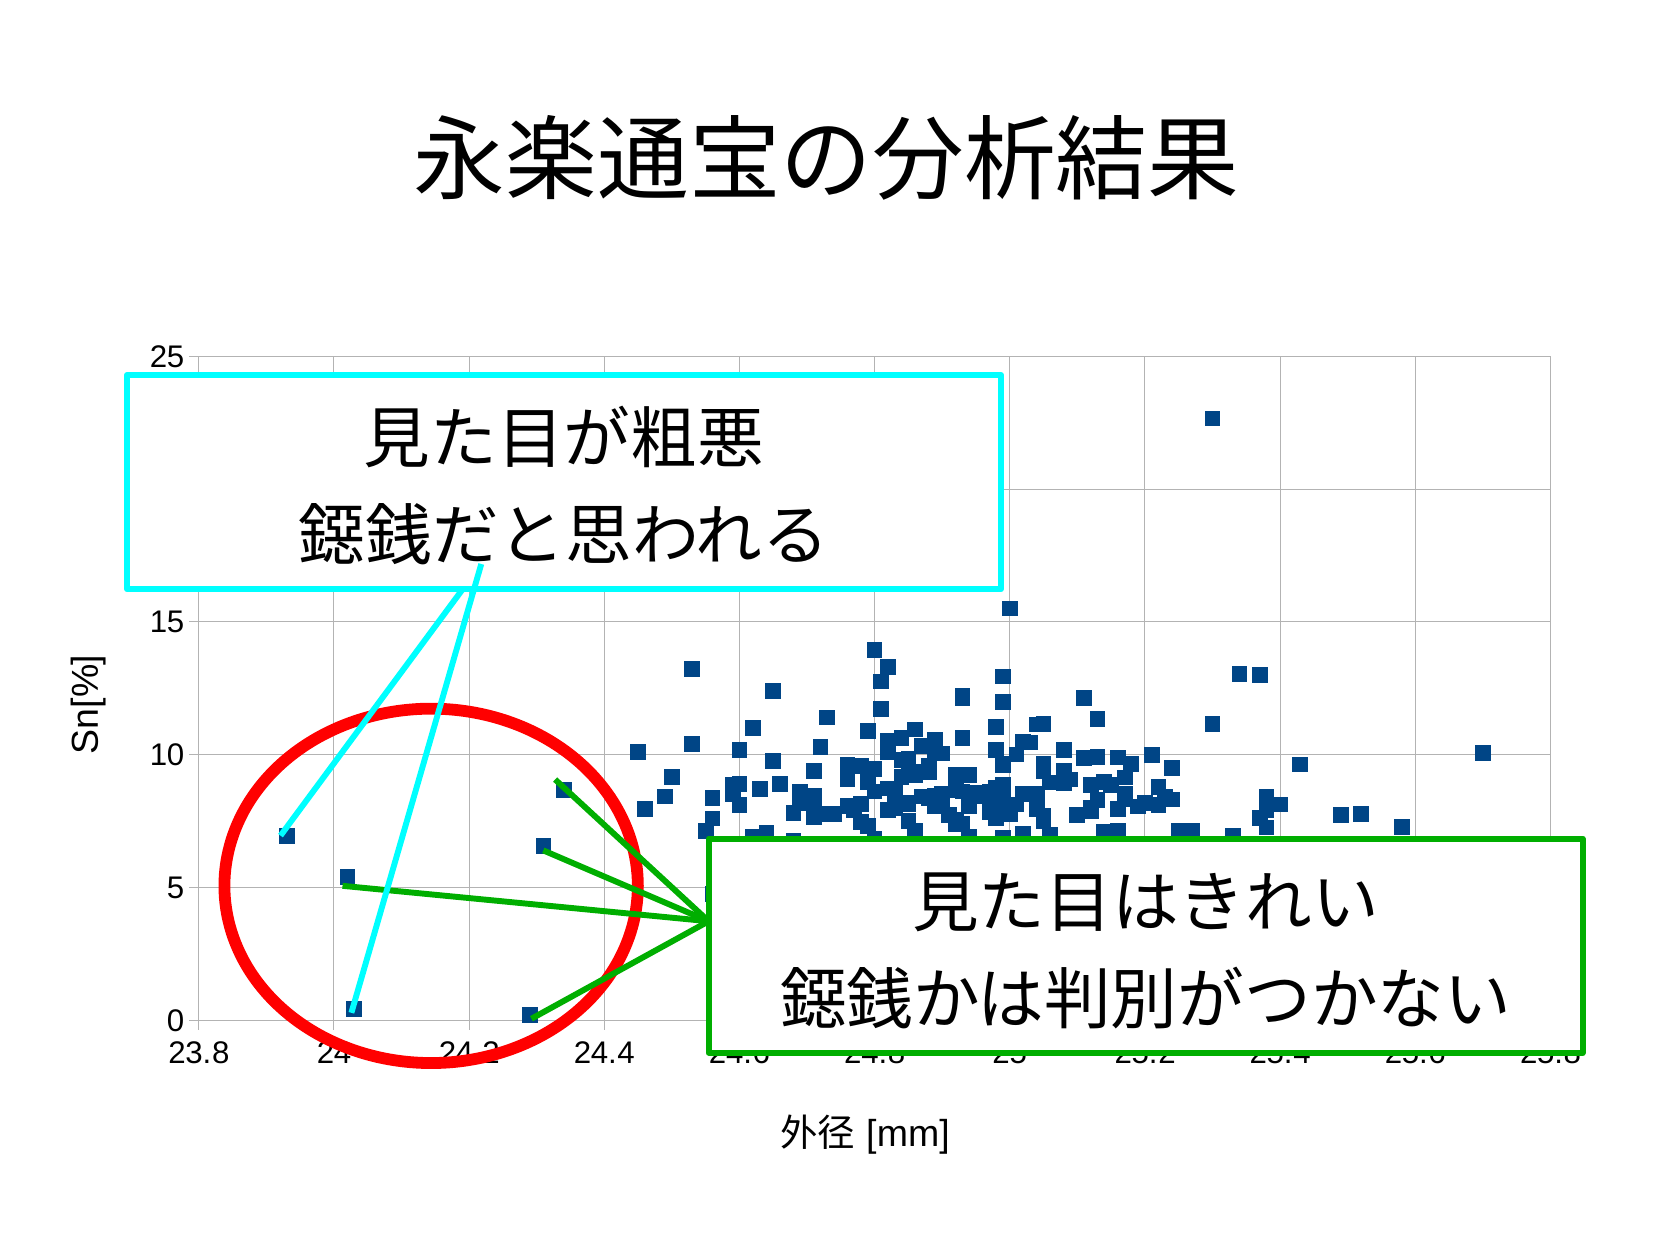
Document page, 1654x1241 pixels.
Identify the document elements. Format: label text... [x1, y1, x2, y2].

text_box 見た目はきれい 鐚銭かは判別がつかない [708, 838, 1583, 1034]
title 永楽通宝の分析結果 [82, 49, 1571, 249]
chart [5, 249, 1636, 1241]
text_box 見た目が粗悪 鐚銭だと思われる [126, 375, 1001, 570]
